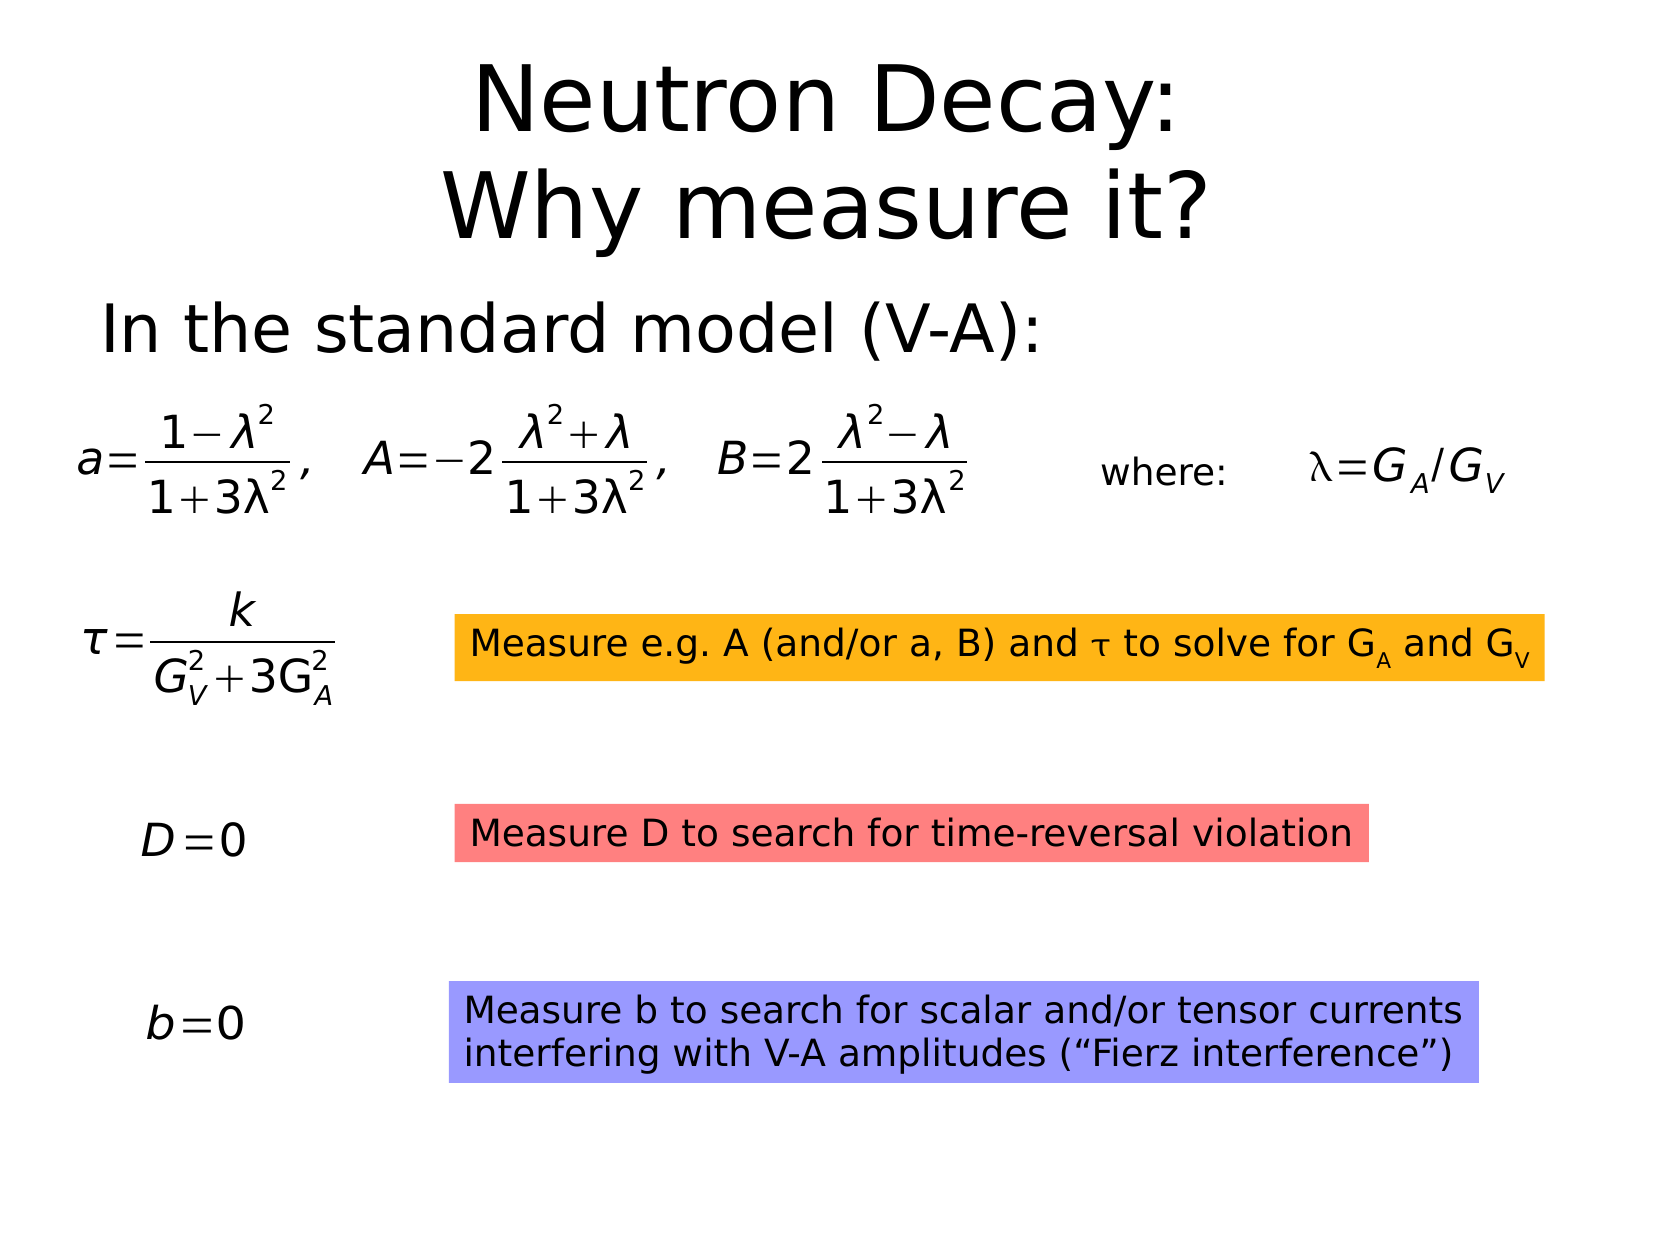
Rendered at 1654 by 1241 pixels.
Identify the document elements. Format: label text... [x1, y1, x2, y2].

chart [70, 399, 976, 525]
text_box where: [1085, 442, 1241, 502]
chart [138, 998, 253, 1051]
chart [1301, 439, 1509, 500]
title Neutron Decay: Why measure it? [82, 45, 1571, 261]
text_box Measure b to search for scalar and/or tensor currents interfering with V-A amplitudes (“Fierz interference”) [448, 981, 1459, 1083]
chart [132, 815, 253, 868]
chart [73, 584, 344, 711]
text_box Measure D to search for time-reversal violation [454, 803, 1351, 863]
list In the standard model (V-A): [82, 290, 1571, 384]
text_box Measure e.g. A (and/or a, B) and  to solve for GA and GV [454, 614, 1526, 682]
